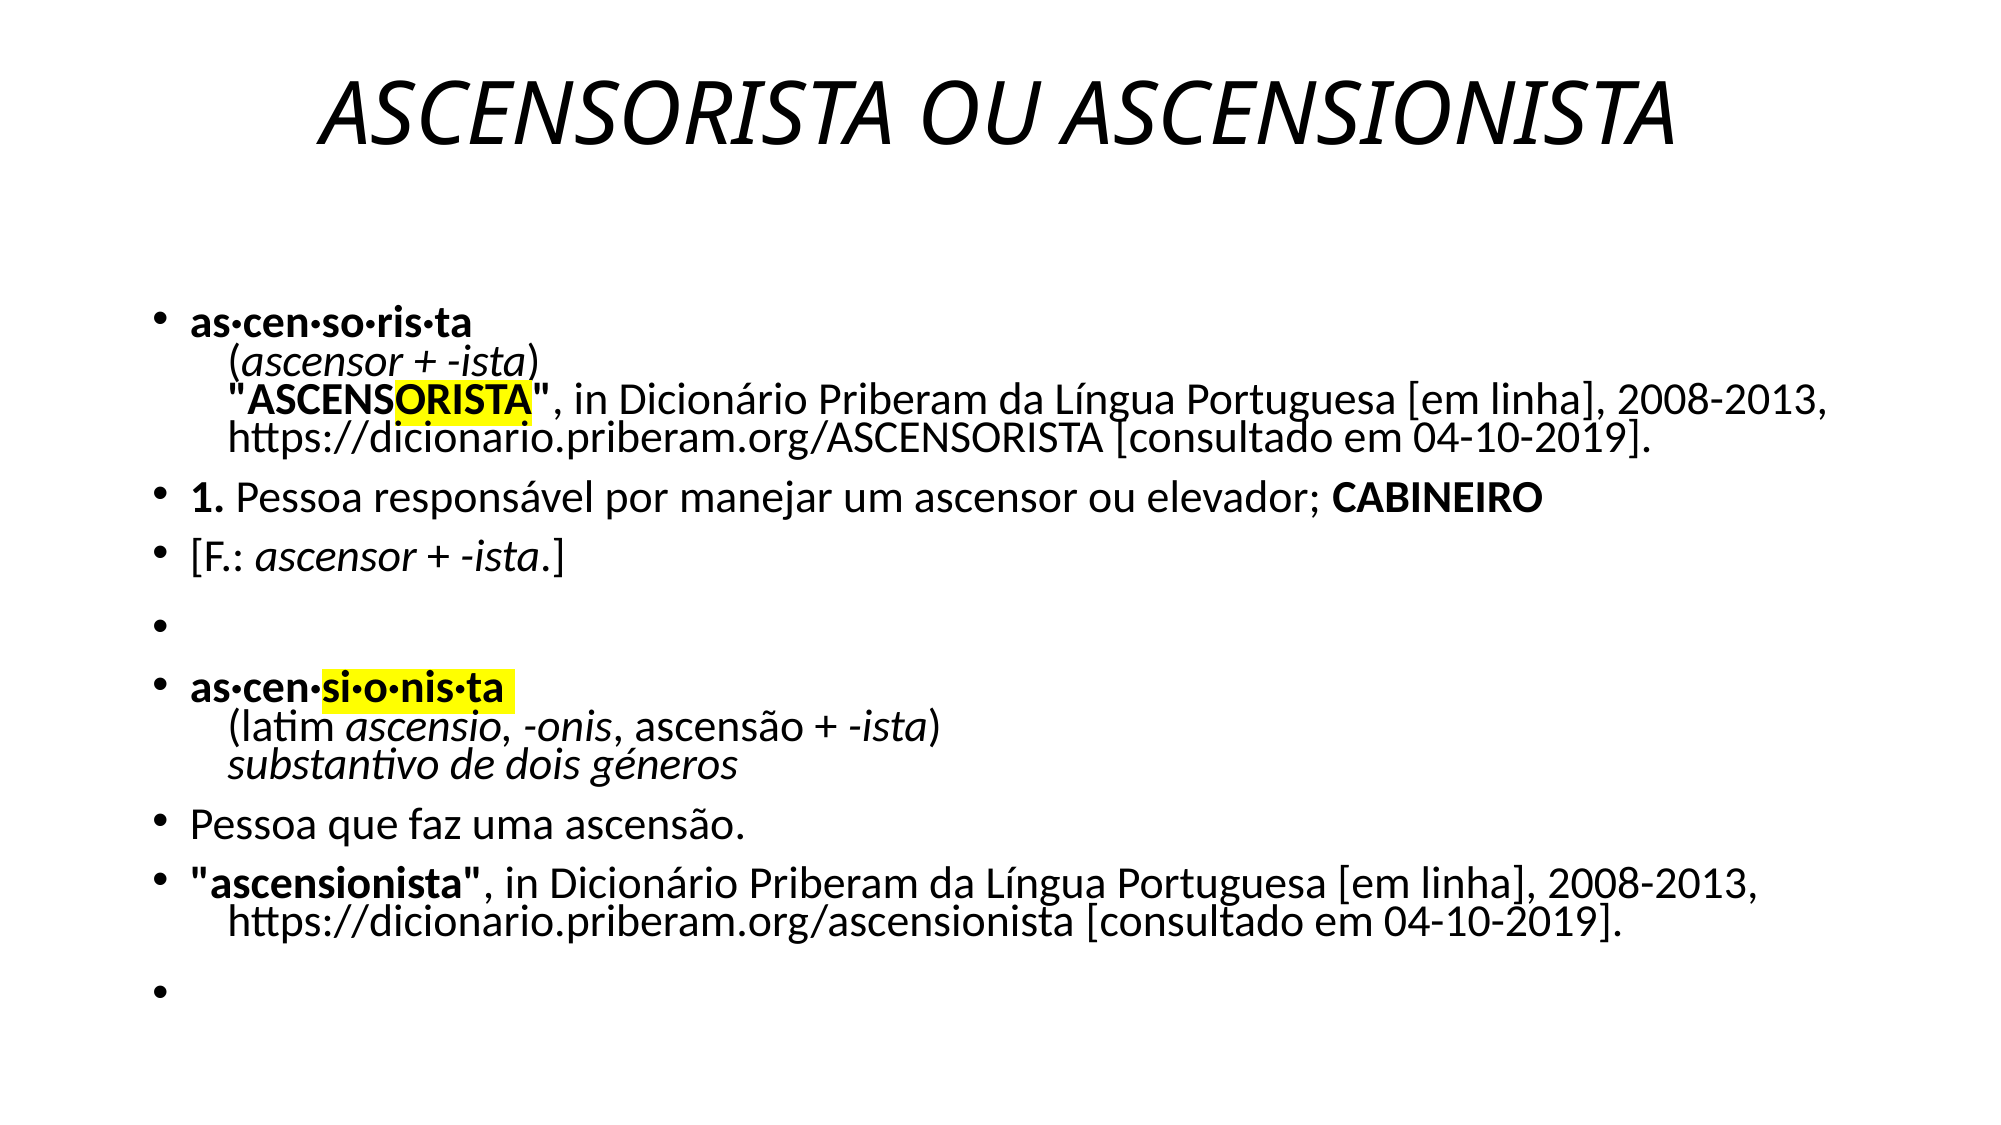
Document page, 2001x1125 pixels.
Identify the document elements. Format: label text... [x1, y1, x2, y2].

list as·cen·so·ris·ta (ascensor + -ista) "ASCENSORISTA", in Dicionário Priberam da Língua Portuguesa [em linha], 2008-2013, https://dicionario.priberam.org/ASCENSORISTA [consultado em 04-10-2019]. 1. Pessoa responsável por manejar um ascensor ou elevador; CABINEIRO [F.: ascensor + -ista.] as·cen·si·o·nis·ta (latim ascensio, -onis, ascensão + -ista) substantivo de dois géneros Pessoa que faz uma ascensão. "ascensionista", in Dicionário Priberam da Língua Portuguesa [em linha], 2008-2013, https://dicionario.priberam.org/ascensionista [consultado em 04-10-2019]. [137, 299, 1863, 1014]
title ASCENSORISTA OU ASCENSIONISTA [137, 59, 1863, 278]
